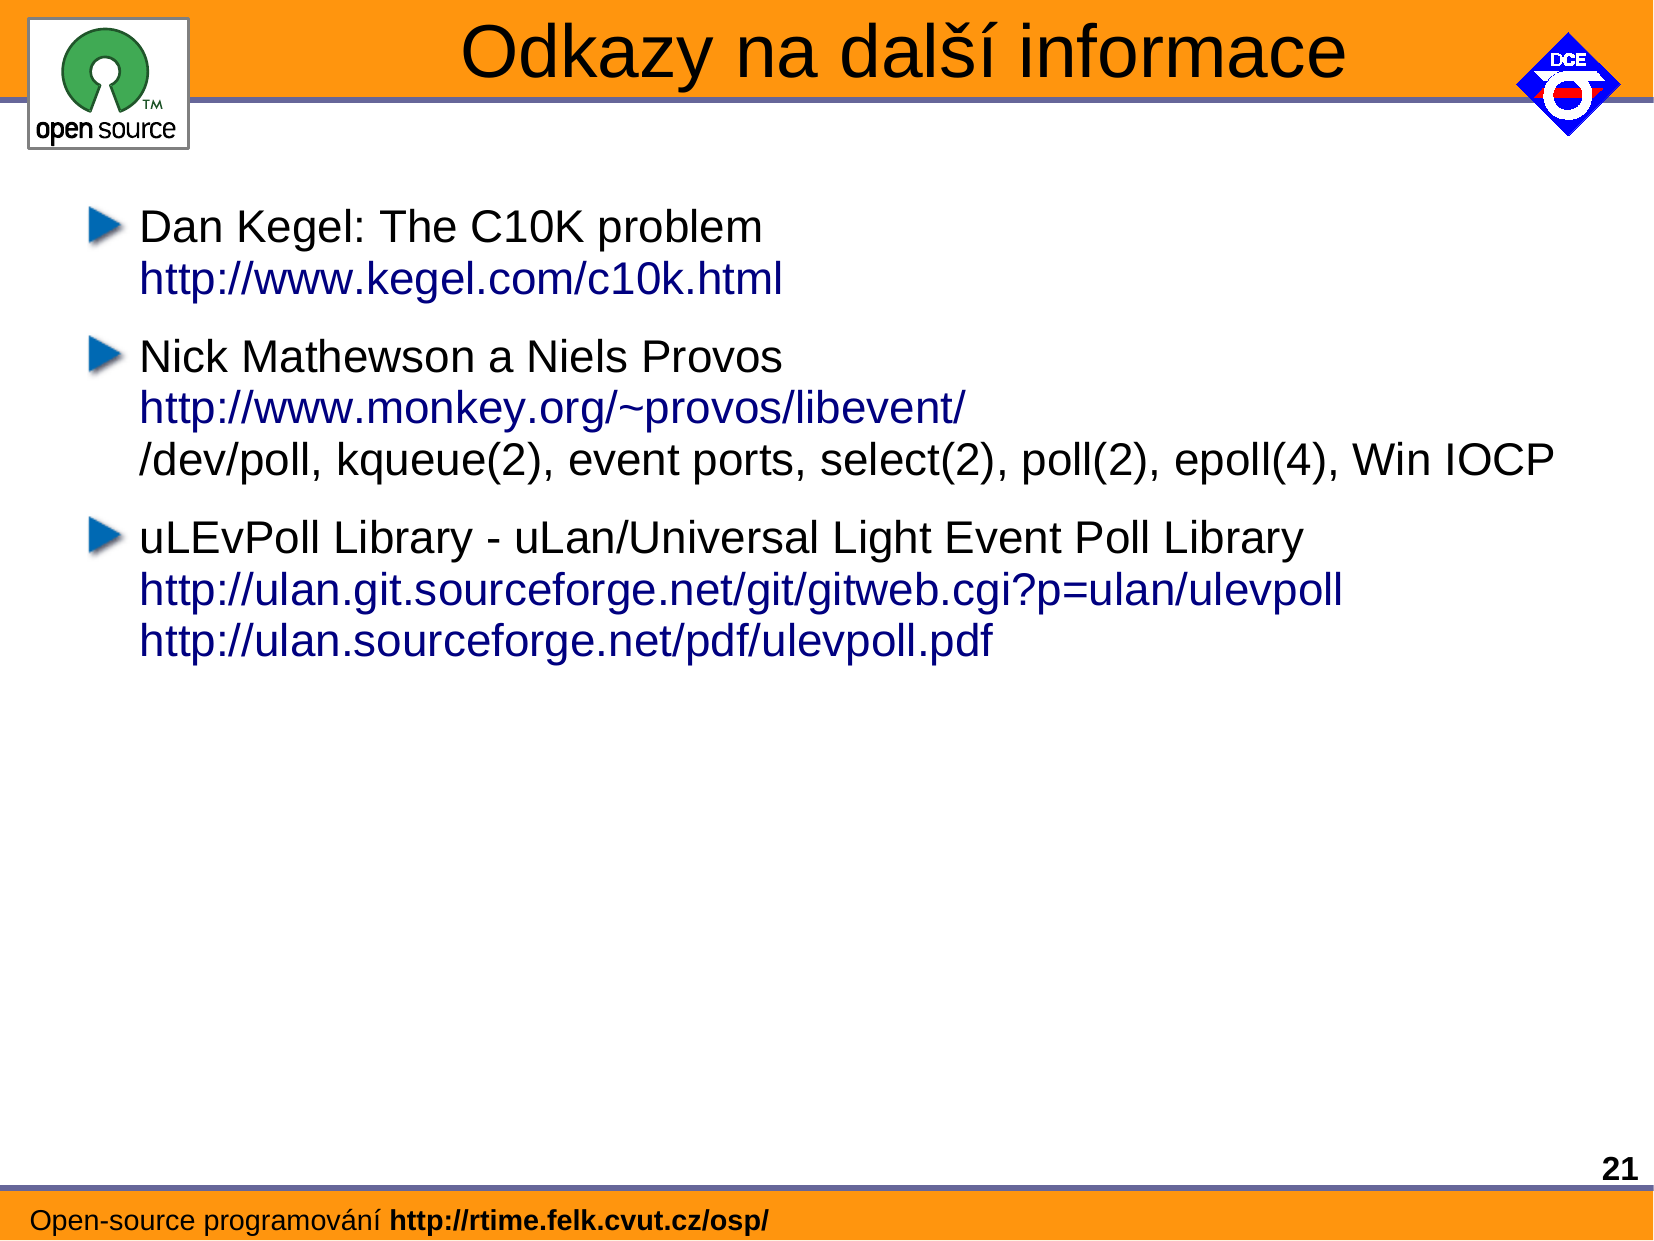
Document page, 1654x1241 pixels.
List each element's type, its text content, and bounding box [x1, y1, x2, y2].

list Dan Kegel: The C10K problem http://www.kegel.com/c10k.html Nick Mathewson a Niels Provos http://www.monkey.org/~provos/libevent/ /dev/poll, kqueue(2), event ports, select(2), poll(2), epoll(4), Win IOCP uLEvPoll Library - uLan/Universal Light Event Poll Library http://ulan.git.sourceforge.net/git/gitweb.cgi?p=ulan/ulevpoll http://ulan.sourceforge.net/pdf/ulevpoll.pdf [68, 201, 1592, 1106]
title Odkazy na další informace [178, 4, 1631, 98]
